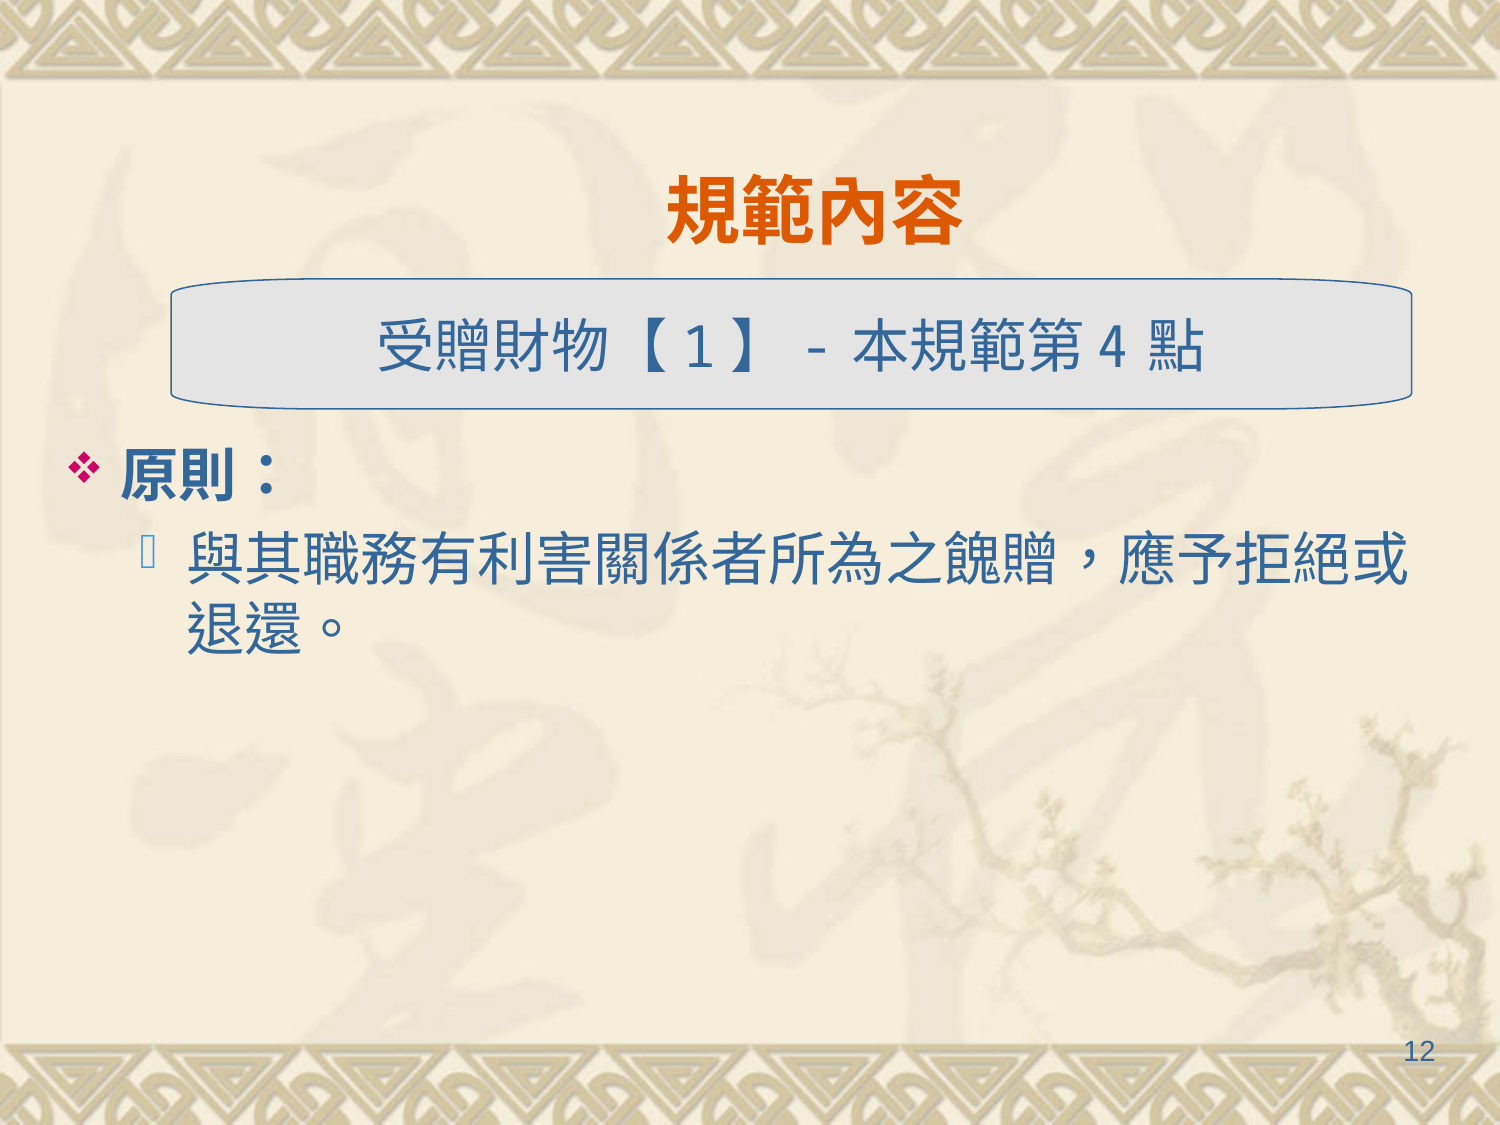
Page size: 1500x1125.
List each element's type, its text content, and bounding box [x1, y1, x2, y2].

list 原則： 與其職務有利害關係者所為之餽贈，應予拒絕或退還。 [49, 430, 1451, 1001]
text_box 受贈財物【1】-本規範第4點 [171, 278, 1412, 409]
picture [0, 0, 1500, 1125]
text_box <編號> [1074, 1024, 1451, 1103]
title 規範內容 [360, 148, 1270, 268]
